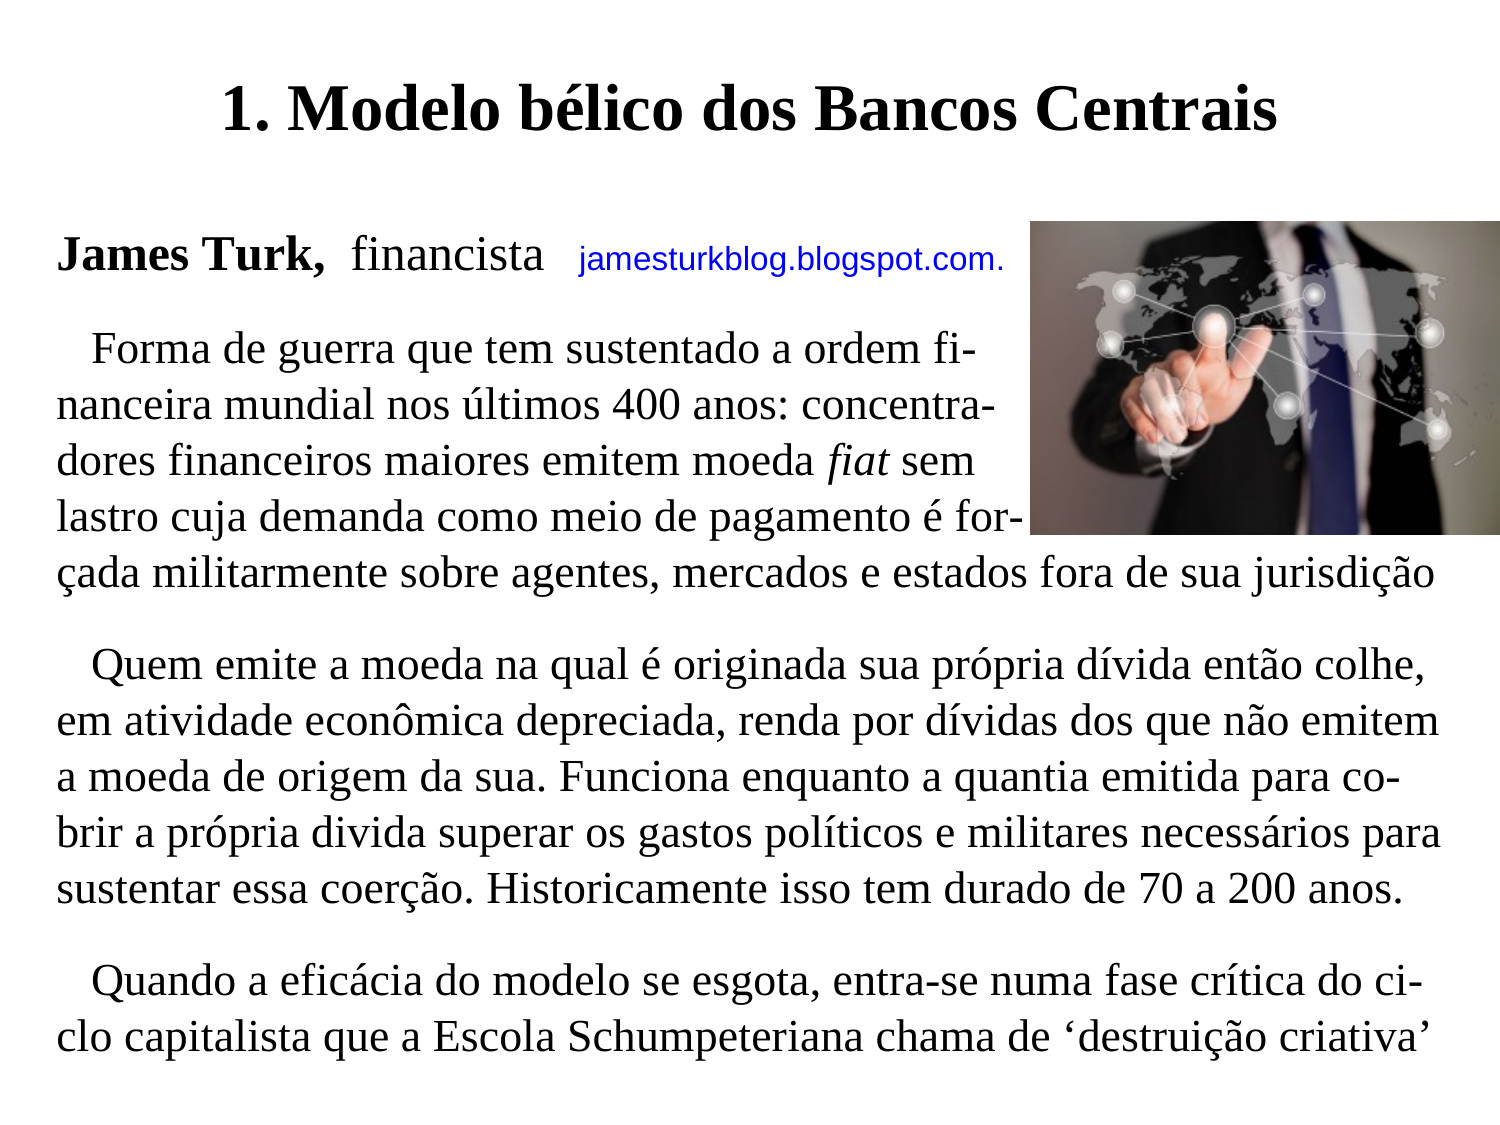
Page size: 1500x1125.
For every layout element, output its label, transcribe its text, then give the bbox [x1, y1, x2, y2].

title 1. Modelo bélico dos Bancos Centrais [0, 31, 1500, 185]
picture [1030, 221, 1500, 535]
text_box James Turk, financista jamesturkblog.blogspot.com. Forma de guerra que tem sustentado a ordem fi- nanceira mundial nos últimos 400 anos: concentra- dores financeiros maiores emitem moeda fiat sem lastro cuja demanda como meio de pagamento é for- çada militarmente sobre agentes, mercados e estados fora de sua jurisdição Quem emite a moeda na qual é originada sua própria dívida então colhe, em atividade econômica depreciada, renda por dívidas dos que não emitem a moeda de origem da sua. Funciona enquanto a quantia emitida para co-brir a própria divida superar os gastos políticos e militares necessários para sustentar essa coerção. Historicamente isso tem durado de 70 a 200 anos. Quando a eficácia do modelo se esgota, entra-se numa fase crítica do ci-clo capitalista que a Escola Schumpeteriana chama de ‘destruição criativa’ [56, 215, 1453, 1107]
